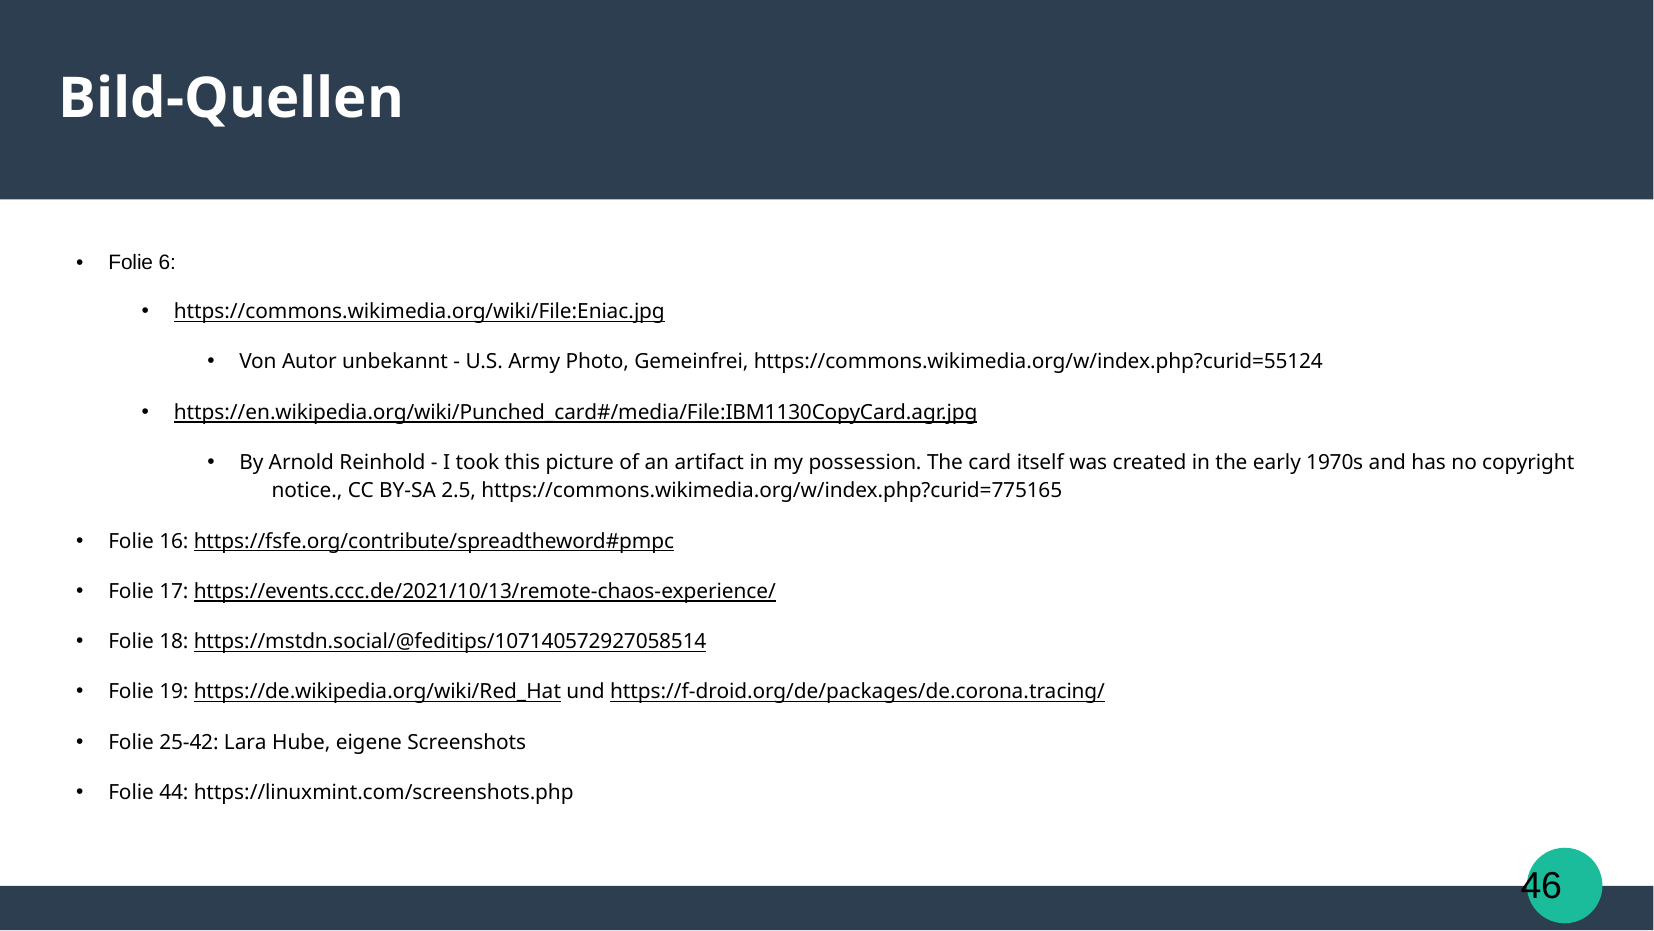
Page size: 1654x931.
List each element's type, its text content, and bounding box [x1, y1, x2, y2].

list Folie 6: https://commons.wikimedia.org/wiki/File:Eniac.jpg Von Autor unbekannt - U.S. Army Photo, Gemeinfrei, https://commons.wikimedia.org/w/index.php?curid=55124 https://en.wikipedia.org/wiki/Punched_card#/media/File:IBM1130CopyCard.agr.jpg By Arnold Reinhold - I took this picture of an artifact in my possession. The card itself was created in the early 1970s and has no copyright notice., CC BY-SA 2.5, https://commons.wikimedia.org/w/index.php?curid=775165 Folie 16: https://fsfe.org/contribute/spreadtheword#pmpc Folie 17: https://events.ccc.de/2021/10/13/remote-chaos-experience/ Folie 18: https://mstdn.social/@feditips/107140572927058514 Folie 19: https://de.wikipedia.org/wiki/Red_Hat und https://f-droid.org/de/packages/de.corona.tracing/ Folie 25-42: Lara Hube, eigene Screenshots Folie 44: https://linuxmint.com/screenshots.php [59, 243, 1595, 864]
title Bild-Quellen [59, 37, 1595, 155]
